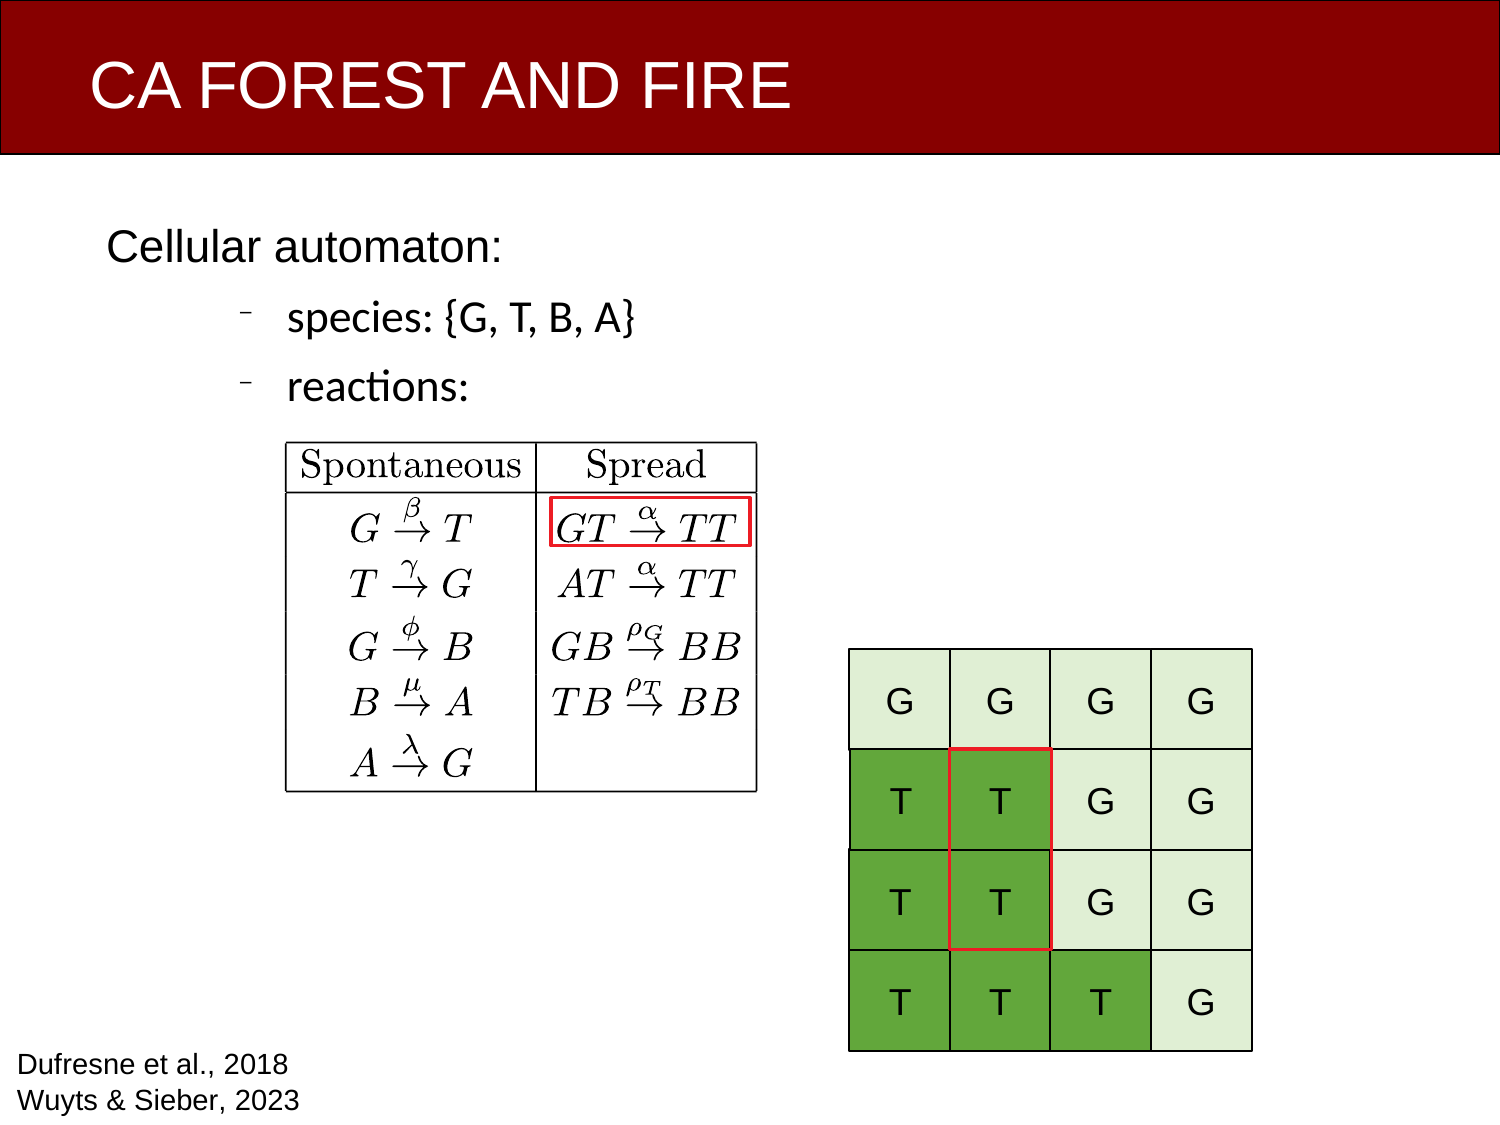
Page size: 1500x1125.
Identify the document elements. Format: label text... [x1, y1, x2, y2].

text_box G [1150, 952, 1252, 1052]
text_box T [1050, 952, 1150, 1052]
list Cellular automaton: species: {G, T, B, A} reactions: [75, 209, 1425, 952]
text_box T [949, 952, 1050, 1052]
title CA FOREST AND FIRE [74, 3, 1425, 160]
text_box [0, 0, 1500, 154]
text_box T [849, 952, 949, 1052]
text_box Dufresne et al., 2018 Wuyts & Sieber, 2023 [2, 1038, 442, 1125]
